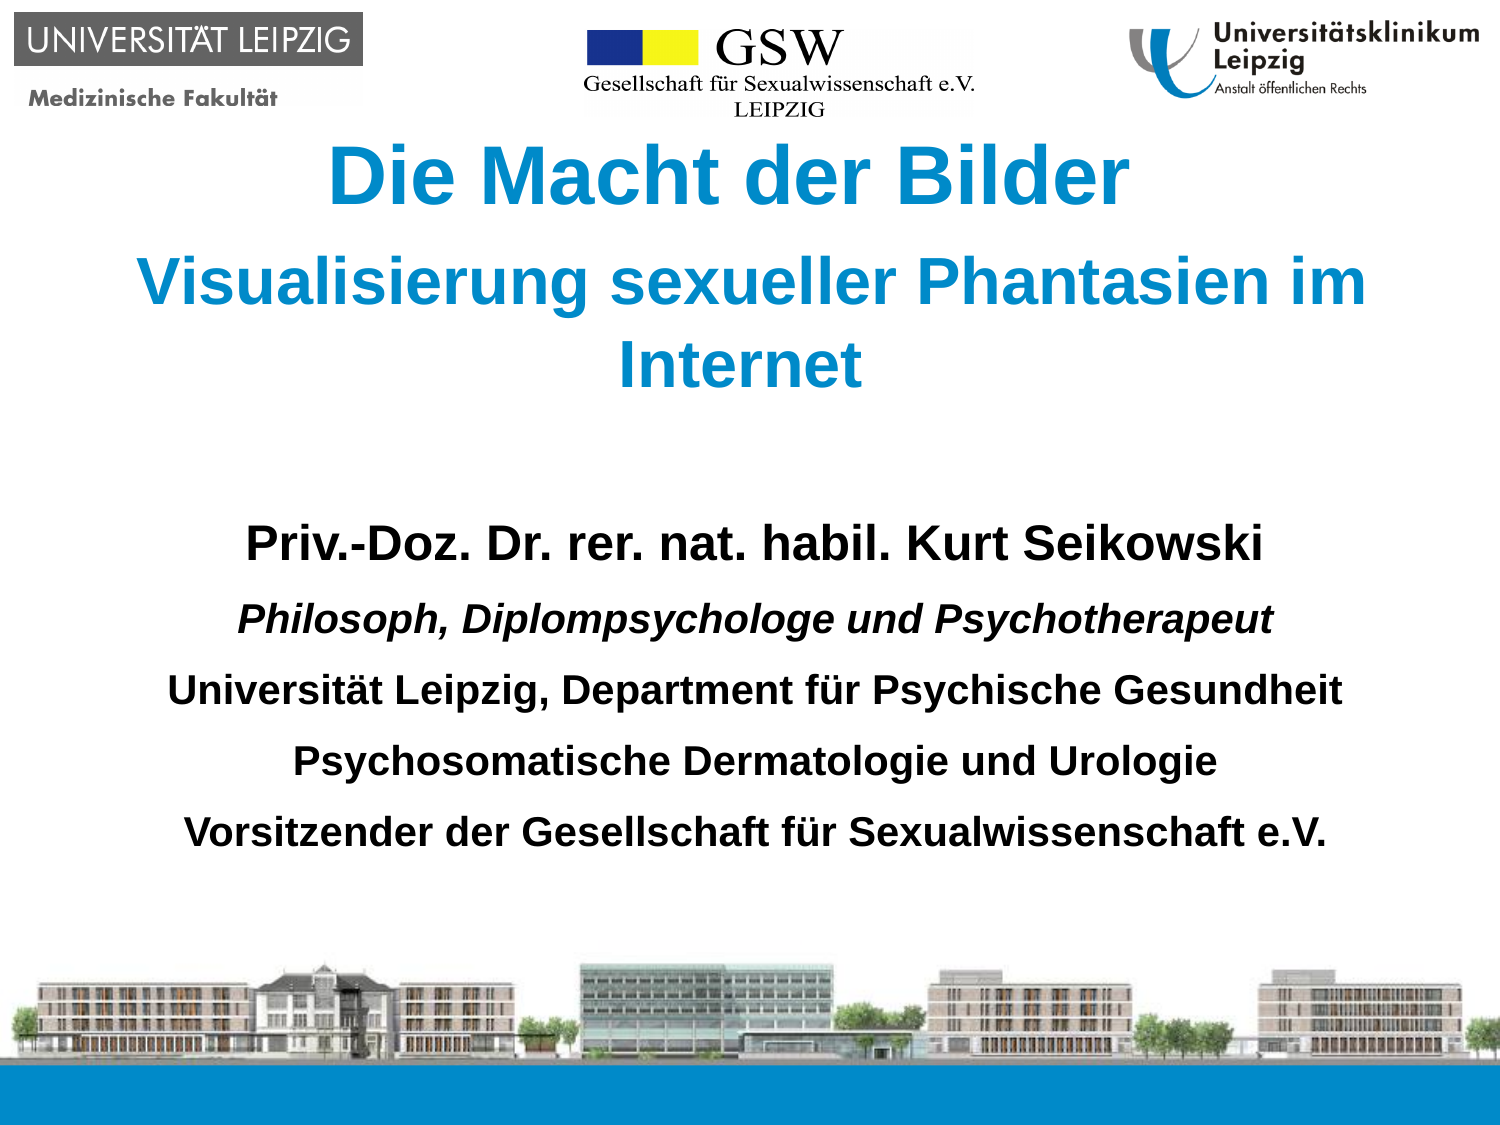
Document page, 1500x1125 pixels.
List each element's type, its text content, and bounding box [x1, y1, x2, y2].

picture [1126, 18, 1481, 101]
title Die Macht der Bilder Visualisierung sexueller Phantasien im Internet [0, 137, 1483, 386]
picture [14, 12, 363, 106]
subtitle Priv.-Doz. Dr. rer. nat. habil. Kurt Seikowski Philosoph, Diplompsychologe und Psychotherapeut Universität Leipzig, Department für Psychische Gesundheit Psychosomatische Dermatologie und Urologie Vorsitzender der Gesellschaft für Sexualwissenschaft e.V. [84, 503, 1427, 855]
picture [584, 29, 974, 117]
picture [0, 940, 1500, 1065]
